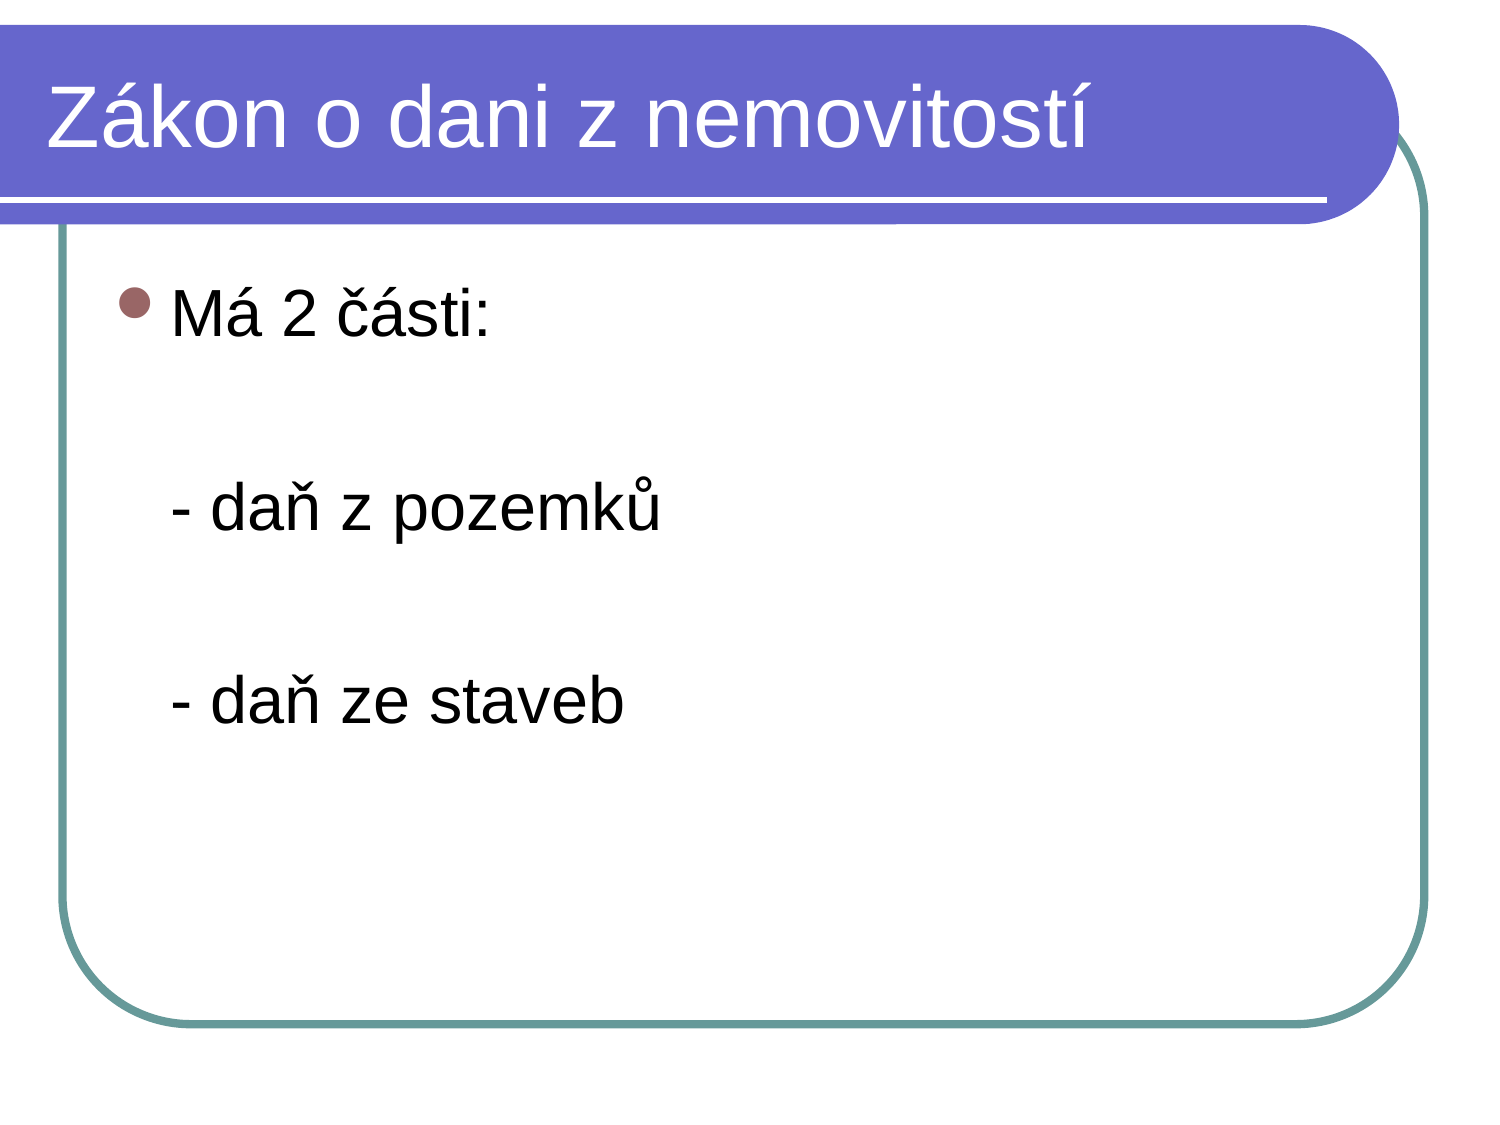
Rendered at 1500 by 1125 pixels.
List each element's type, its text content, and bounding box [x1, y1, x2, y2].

list Má 2 části: - daň z pozemků - daň ze staveb [99, 262, 1401, 988]
title Zákon o dani z nemovitostí [31, 37, 1347, 188]
